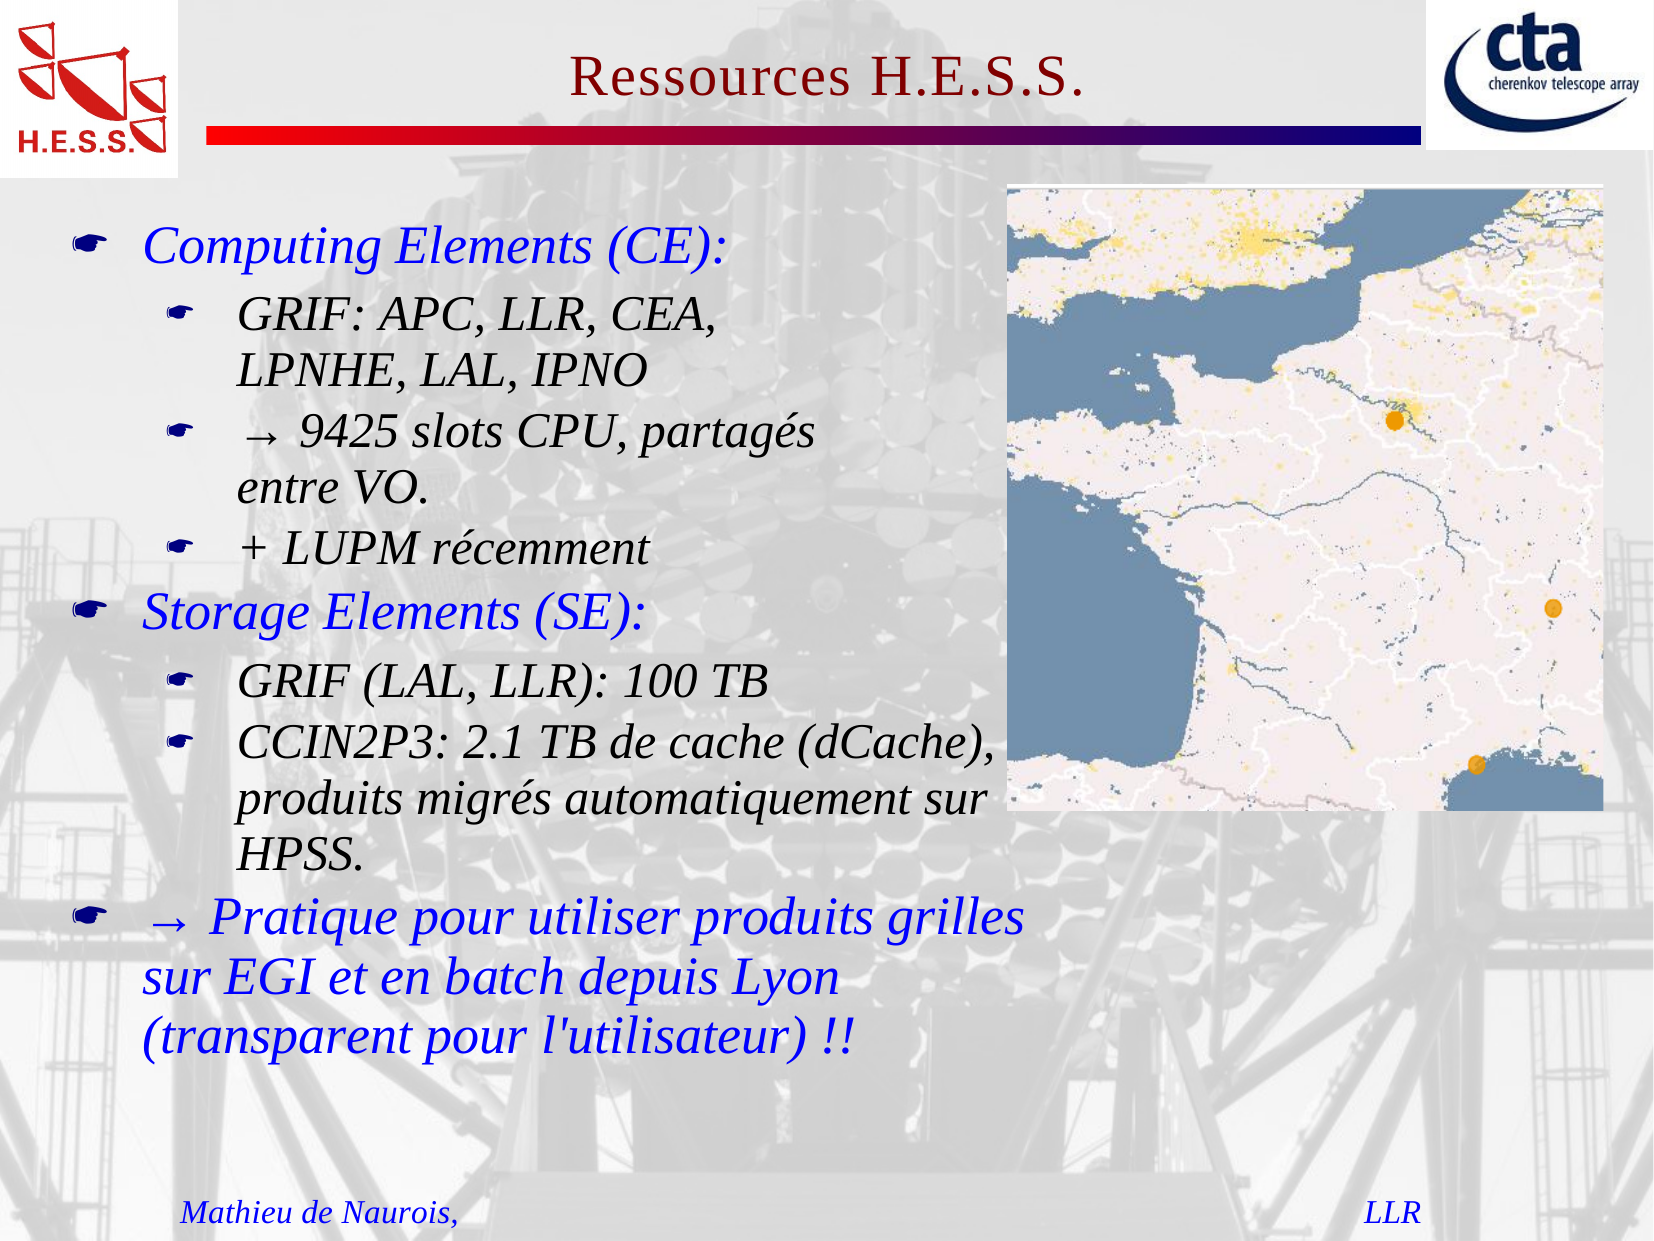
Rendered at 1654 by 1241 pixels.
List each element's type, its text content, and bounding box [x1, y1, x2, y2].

list Computing Elements (CE): GRIF: APC, LLR, CEA, LPNHE, LAL, IPNO → 9425 slots CPU, partagés entre VO. + LUPM récemment Storage Elements (SE): GRIF (LAL, LLR): 100 TB CCIN2P3: 2.1 TB de cache (dCache), produits migrés automatiquement sur HPSS. → Pratique pour utiliser produits grilles sur EGI et en batch depuis Lyon (transparent pour l'utilisateur) !! [59, 215, 1083, 1162]
picture [1007, 184, 1604, 811]
picture [0, 0, 178, 178]
picture [1426, 0, 1654, 150]
title Ressources H.E.S.S. [121, 29, 1534, 122]
